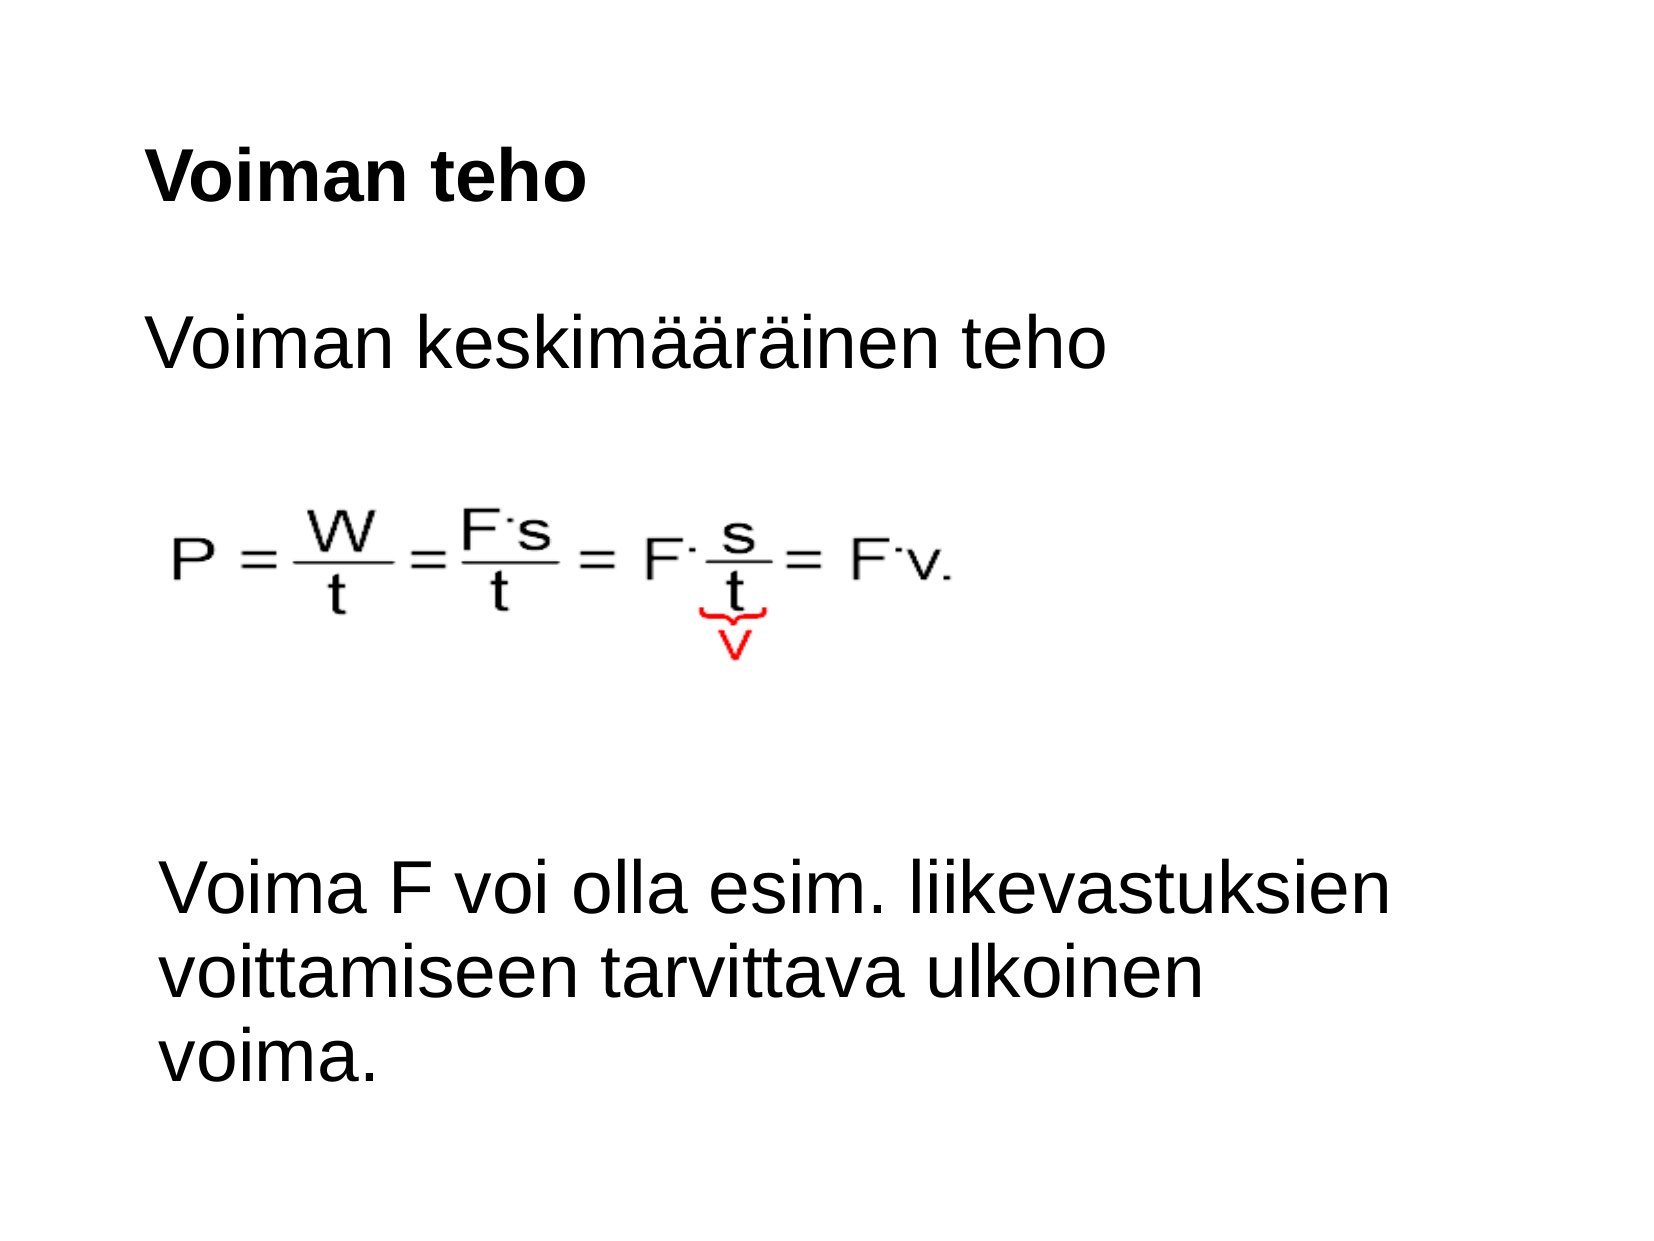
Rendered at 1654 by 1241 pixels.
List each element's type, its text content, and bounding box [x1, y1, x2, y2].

text_box Voima F voi olla esim. liikevastuksien voittamiseen tarvittava ulkoinen voima. [144, 838, 1453, 1106]
picture [85, 460, 1040, 695]
text_box Voiman teho Voiman keskimääräinen teho [129, 125, 1124, 393]
